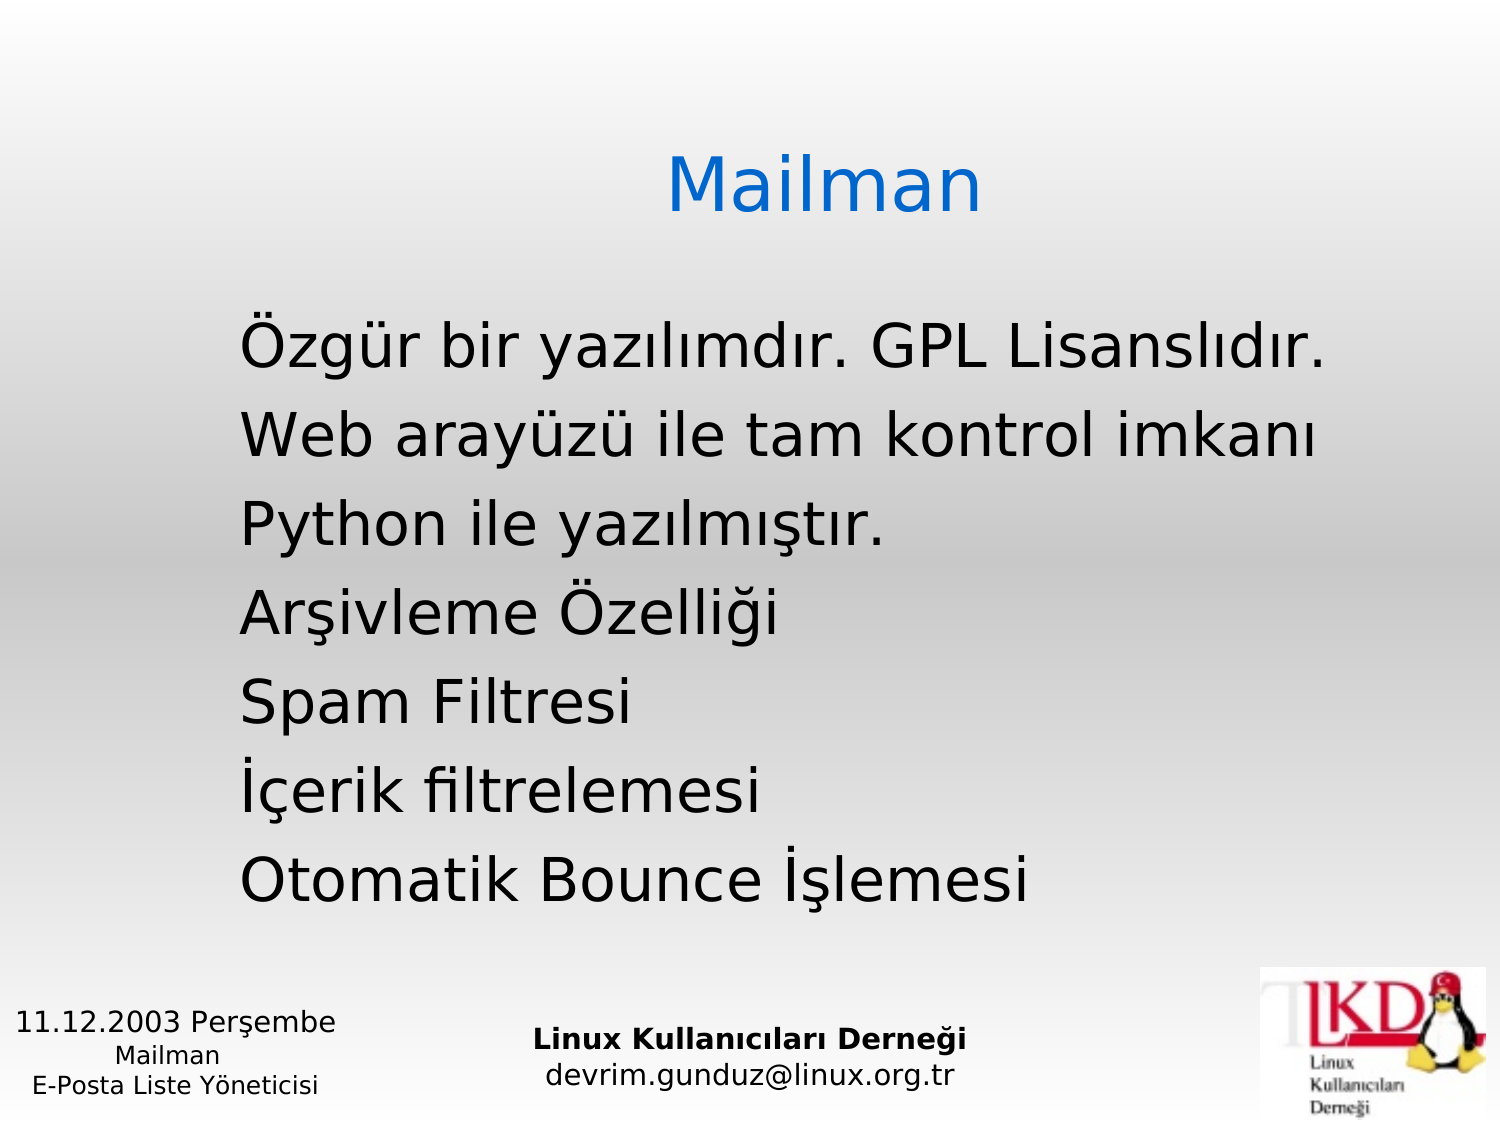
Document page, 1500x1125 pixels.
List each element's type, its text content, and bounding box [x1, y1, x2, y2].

list Özgür bir yazılımdır. GPL Lisanslıdır. Web arayüzü ile tam kontrol imkanı Python ile yazılmıştır. Arşivleme Özelliği Spam Filtresi İçerik filtrelemesi Otomatik Bounce İşlemesi [224, 299, 1425, 975]
title Mailman [224, 49, 1425, 237]
picture [1260, 967, 1486, 1120]
